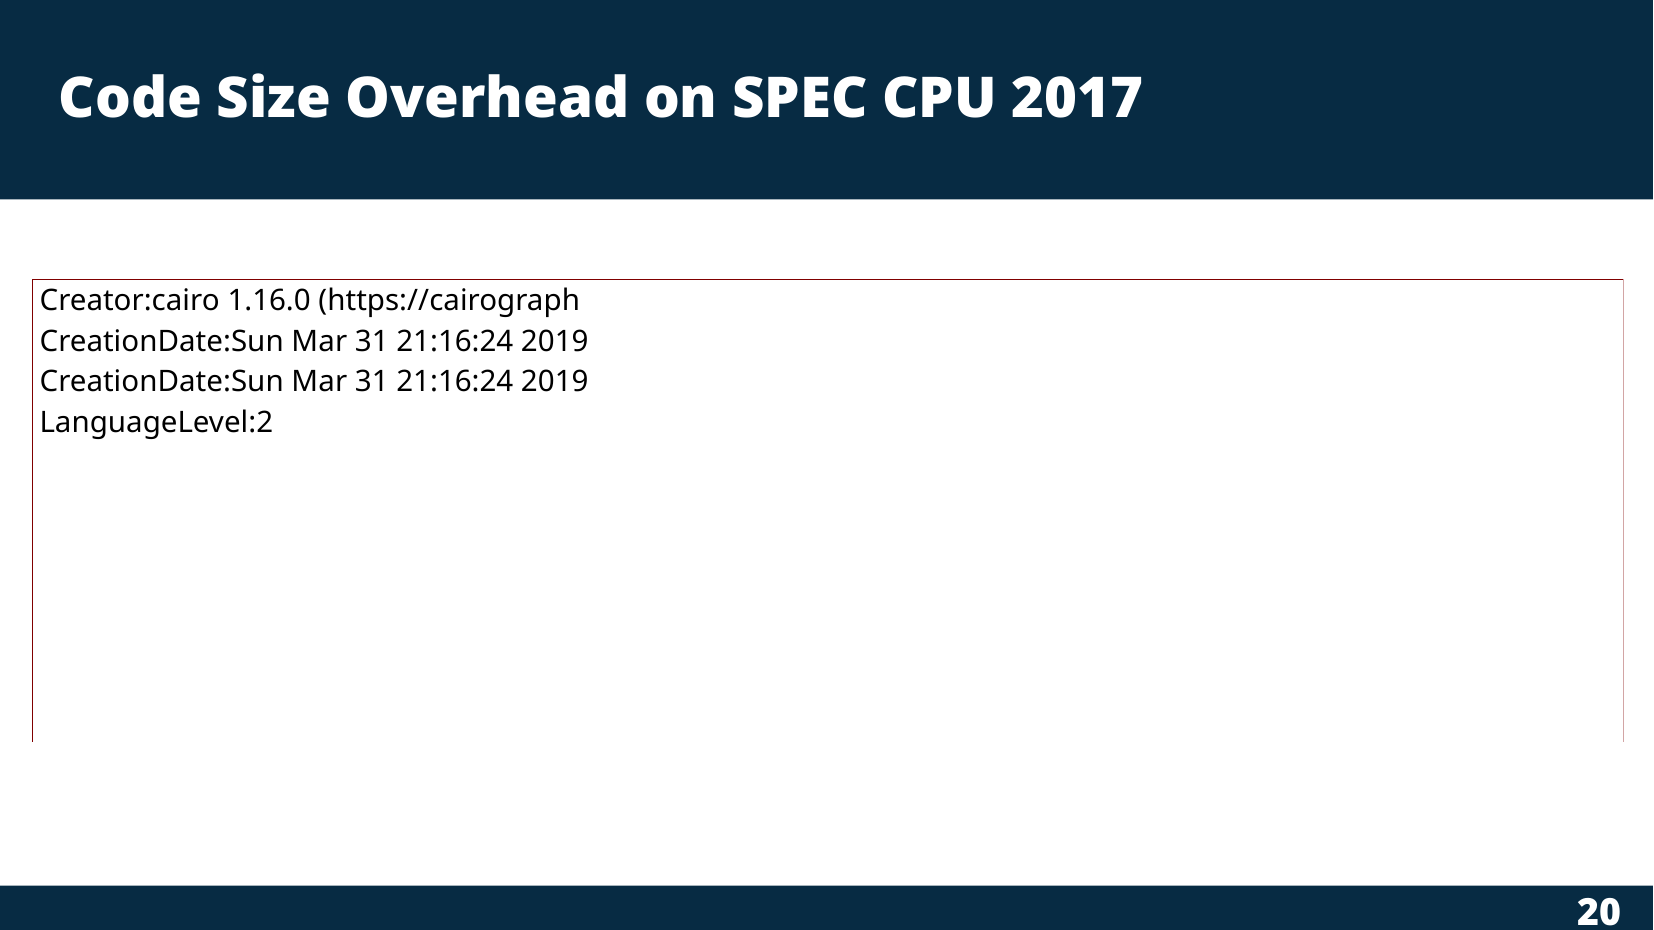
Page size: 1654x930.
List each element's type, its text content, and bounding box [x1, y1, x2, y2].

picture [30, 277, 1624, 742]
title Code Size Overhead on SPEC CPU 2017 [58, 36, 1594, 155]
